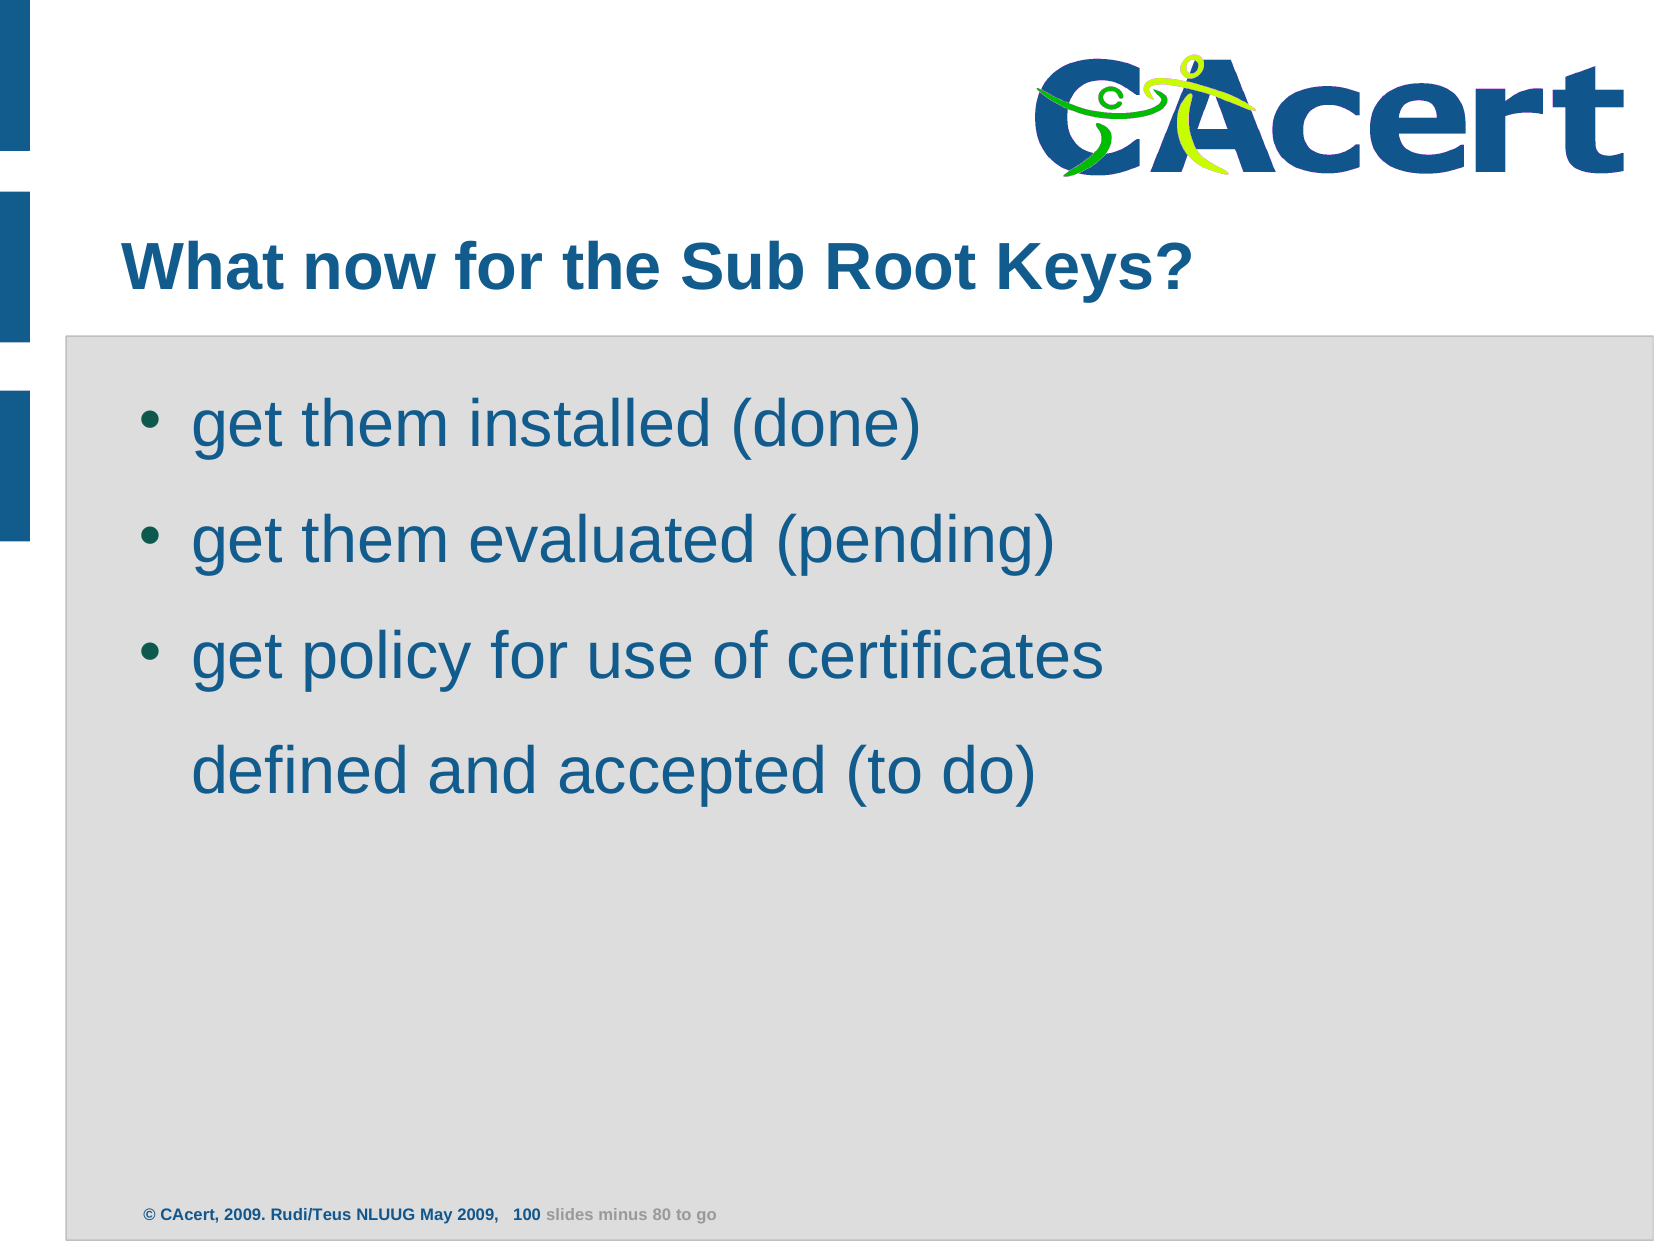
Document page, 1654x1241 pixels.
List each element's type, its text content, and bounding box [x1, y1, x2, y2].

picture [1033, 53, 1625, 178]
title What now for the Sub Root Keys? [121, 170, 1533, 323]
list get them installed (done) get them evaluated (pending) get policy for use of certificates defined and accepted (to do) [121, 344, 1594, 1238]
